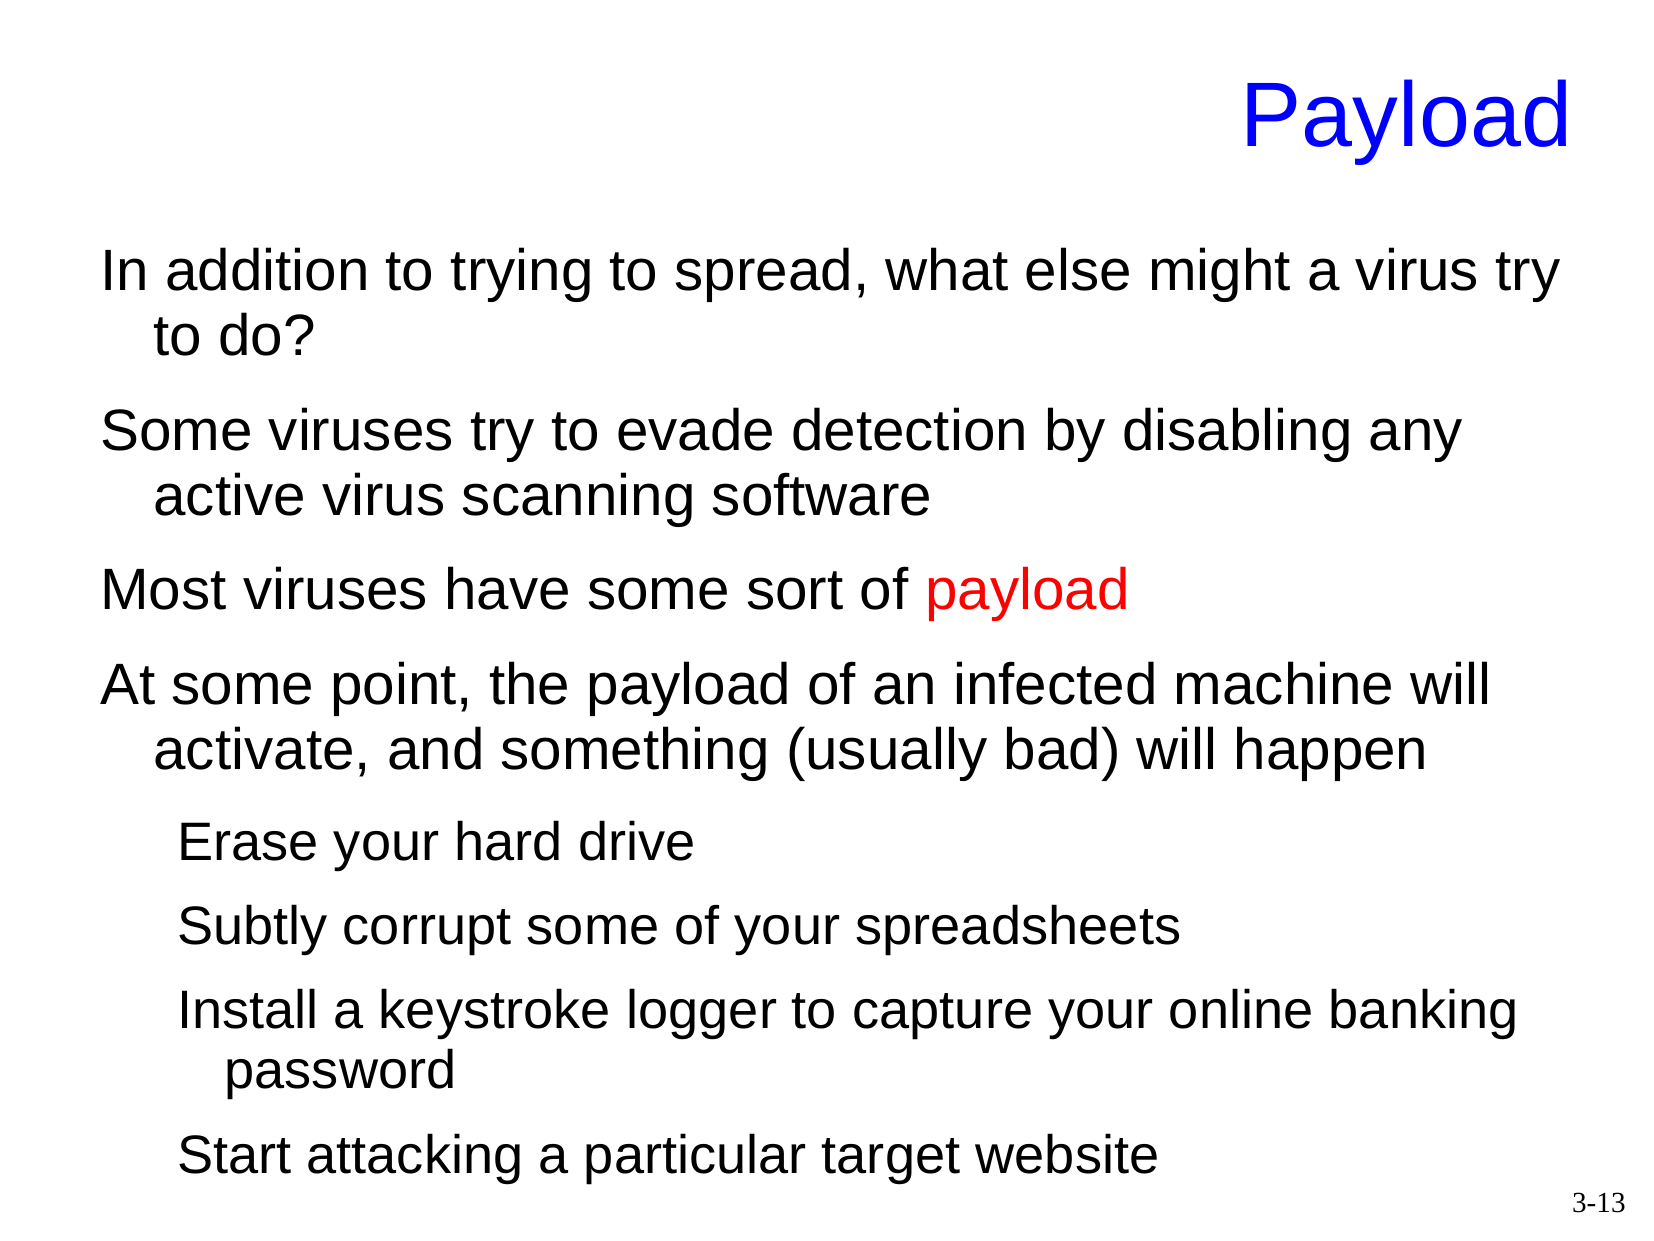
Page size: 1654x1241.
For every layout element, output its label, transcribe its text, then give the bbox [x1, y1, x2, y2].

list In addition to trying to spread, what else might a virus try to do? Some viruses try to evade detection by disabling any active virus scanning software Most viruses have some sort of payload At some point, the payload of an infected machine will activate, and something (usually bad) will happen Erase your hard drive Subtly corrupt some of your spreadsheets Install a keystroke logger to capture your online banking password Start attacking a particular target website [82, 237, 1571, 1185]
title Payload [84, 18, 1573, 211]
